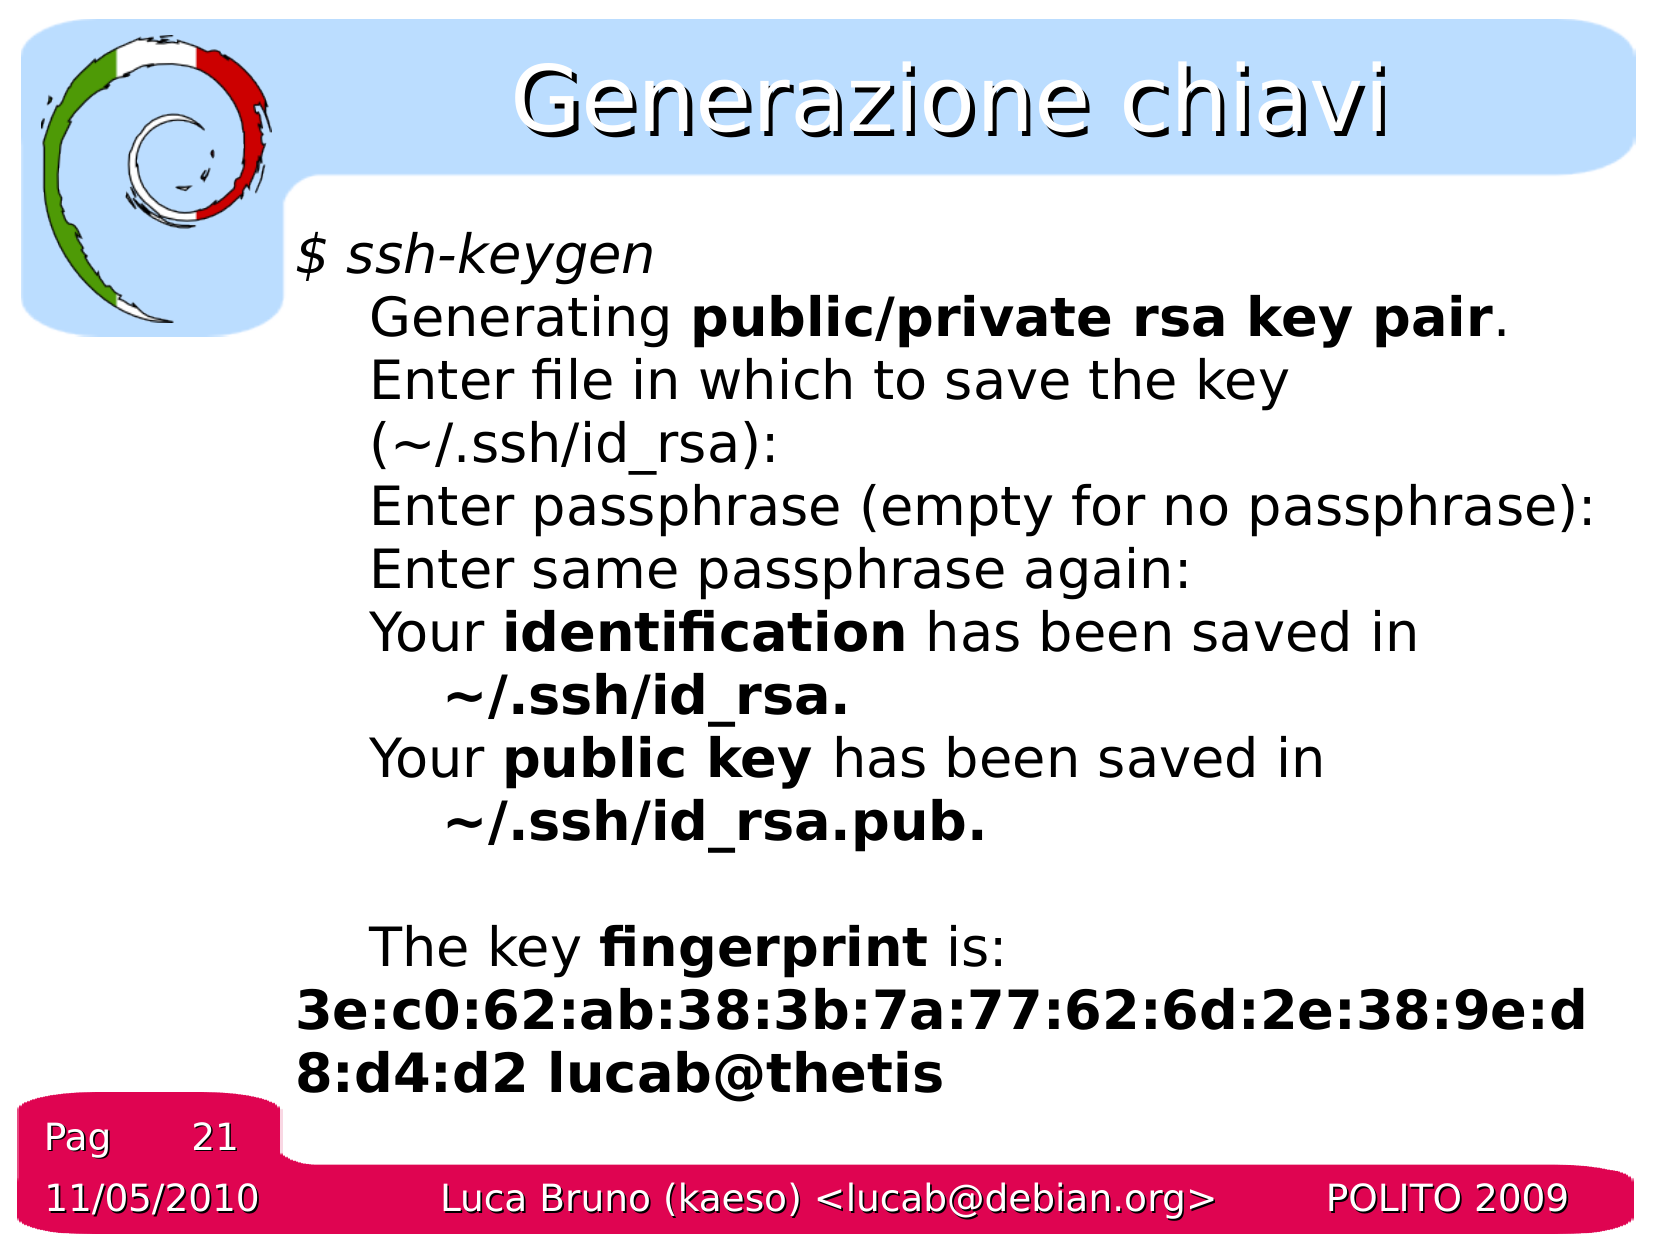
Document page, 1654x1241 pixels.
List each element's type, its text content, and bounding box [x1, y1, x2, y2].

picture [17, 1092, 295, 1234]
text_box Pag <numero> [29, 1108, 415, 1182]
text_box 11/05/2010 [29, 1182, 284, 1241]
title Generazione chiavi [265, 3, 1636, 196]
picture [284, 1122, 908, 1234]
picture [21, 19, 1636, 337]
text_box [908, 536, 1654, 1241]
text_box Luca Bruno (kaeso) <lucab@debian.org> POLITO 2009 [425, 1169, 908, 1241]
subtitle $ ssh-keygen Generating public/private rsa key pair. Enter file in which to save the key (~/.ssh/id_rsa): Enter passphrase (empty for no passphrase): Enter same passphrase again: Your identification has been saved in ~/.ssh/id_rsa. Your public key has been saved in ~/.ssh/id_rsa.pub. The key fingerprint is: 3e:c0:62:ab:38:3b:7a:77:62:6d:2e:38:9e:d8:d4:d2 lucab@thetis [295, 206, 1625, 1122]
